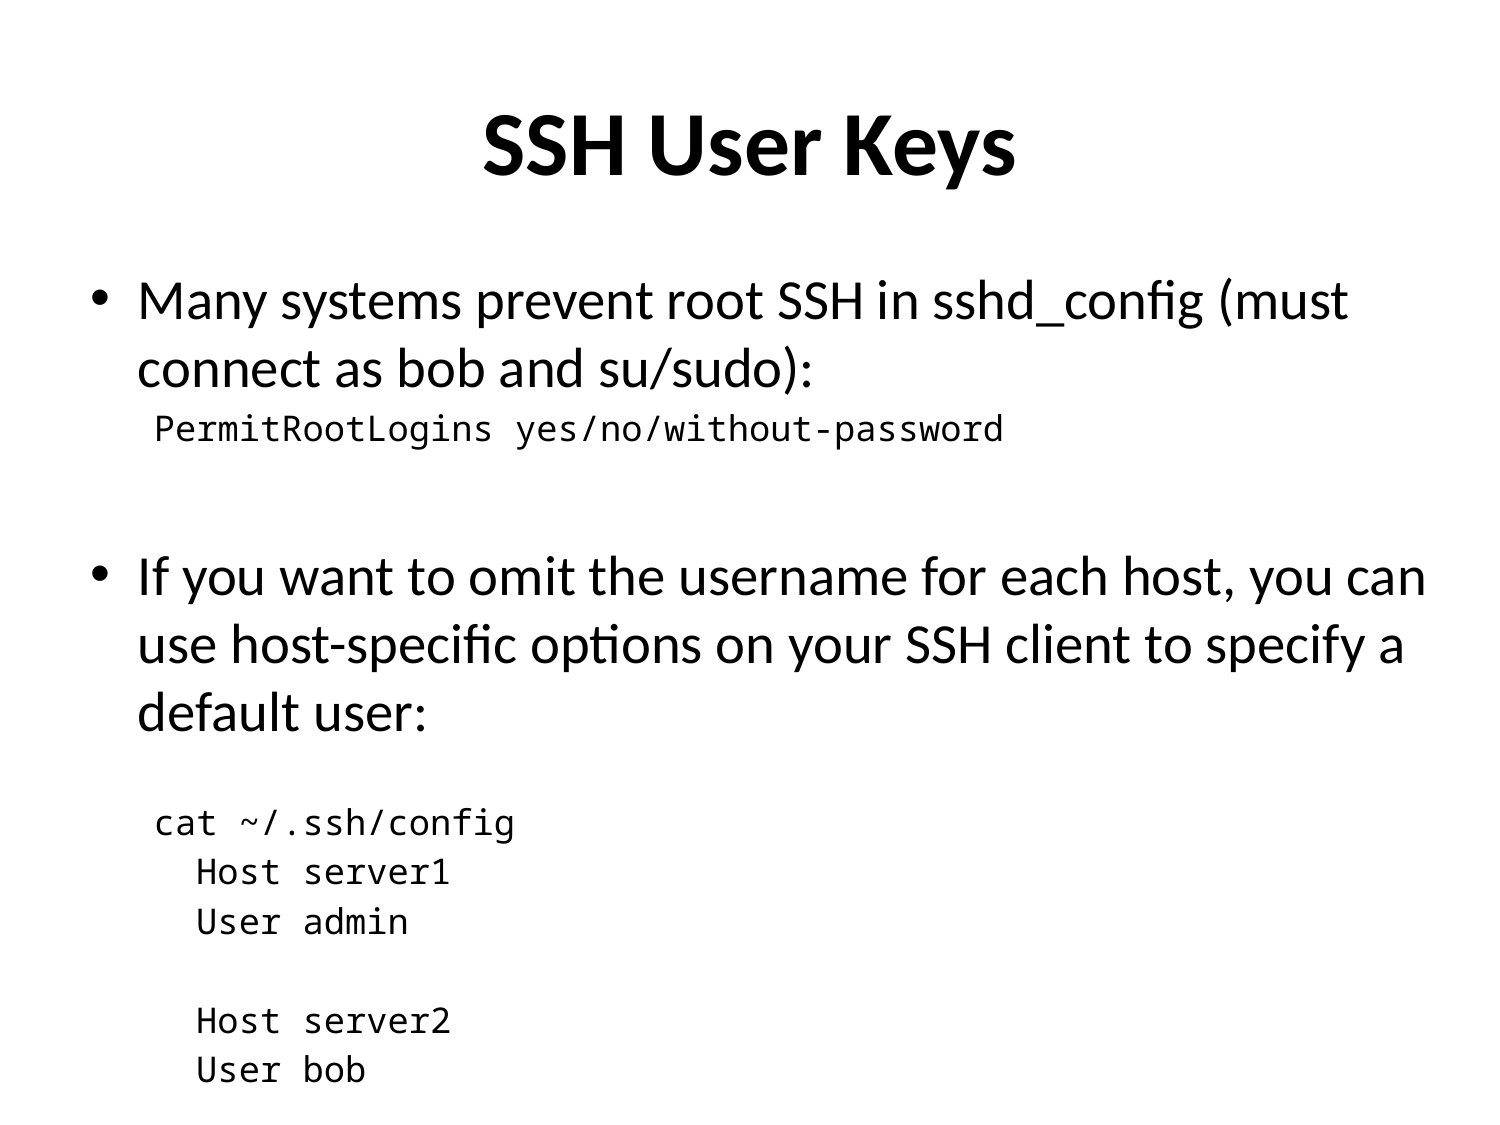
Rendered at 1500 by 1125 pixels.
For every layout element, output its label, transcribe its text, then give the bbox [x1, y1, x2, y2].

list Many systems prevent root SSH in sshd_config (must connect as bob and su/sudo): PermitRootLogins yes/no/without-password If you want to omit the username for each host, you can use host-specific options on your SSH client to specify a default user: cat ~/.ssh/config Host server1 User admin Host server2 User bob [75, 255, 1471, 1106]
title SSH User Keys [75, 45, 1425, 233]
